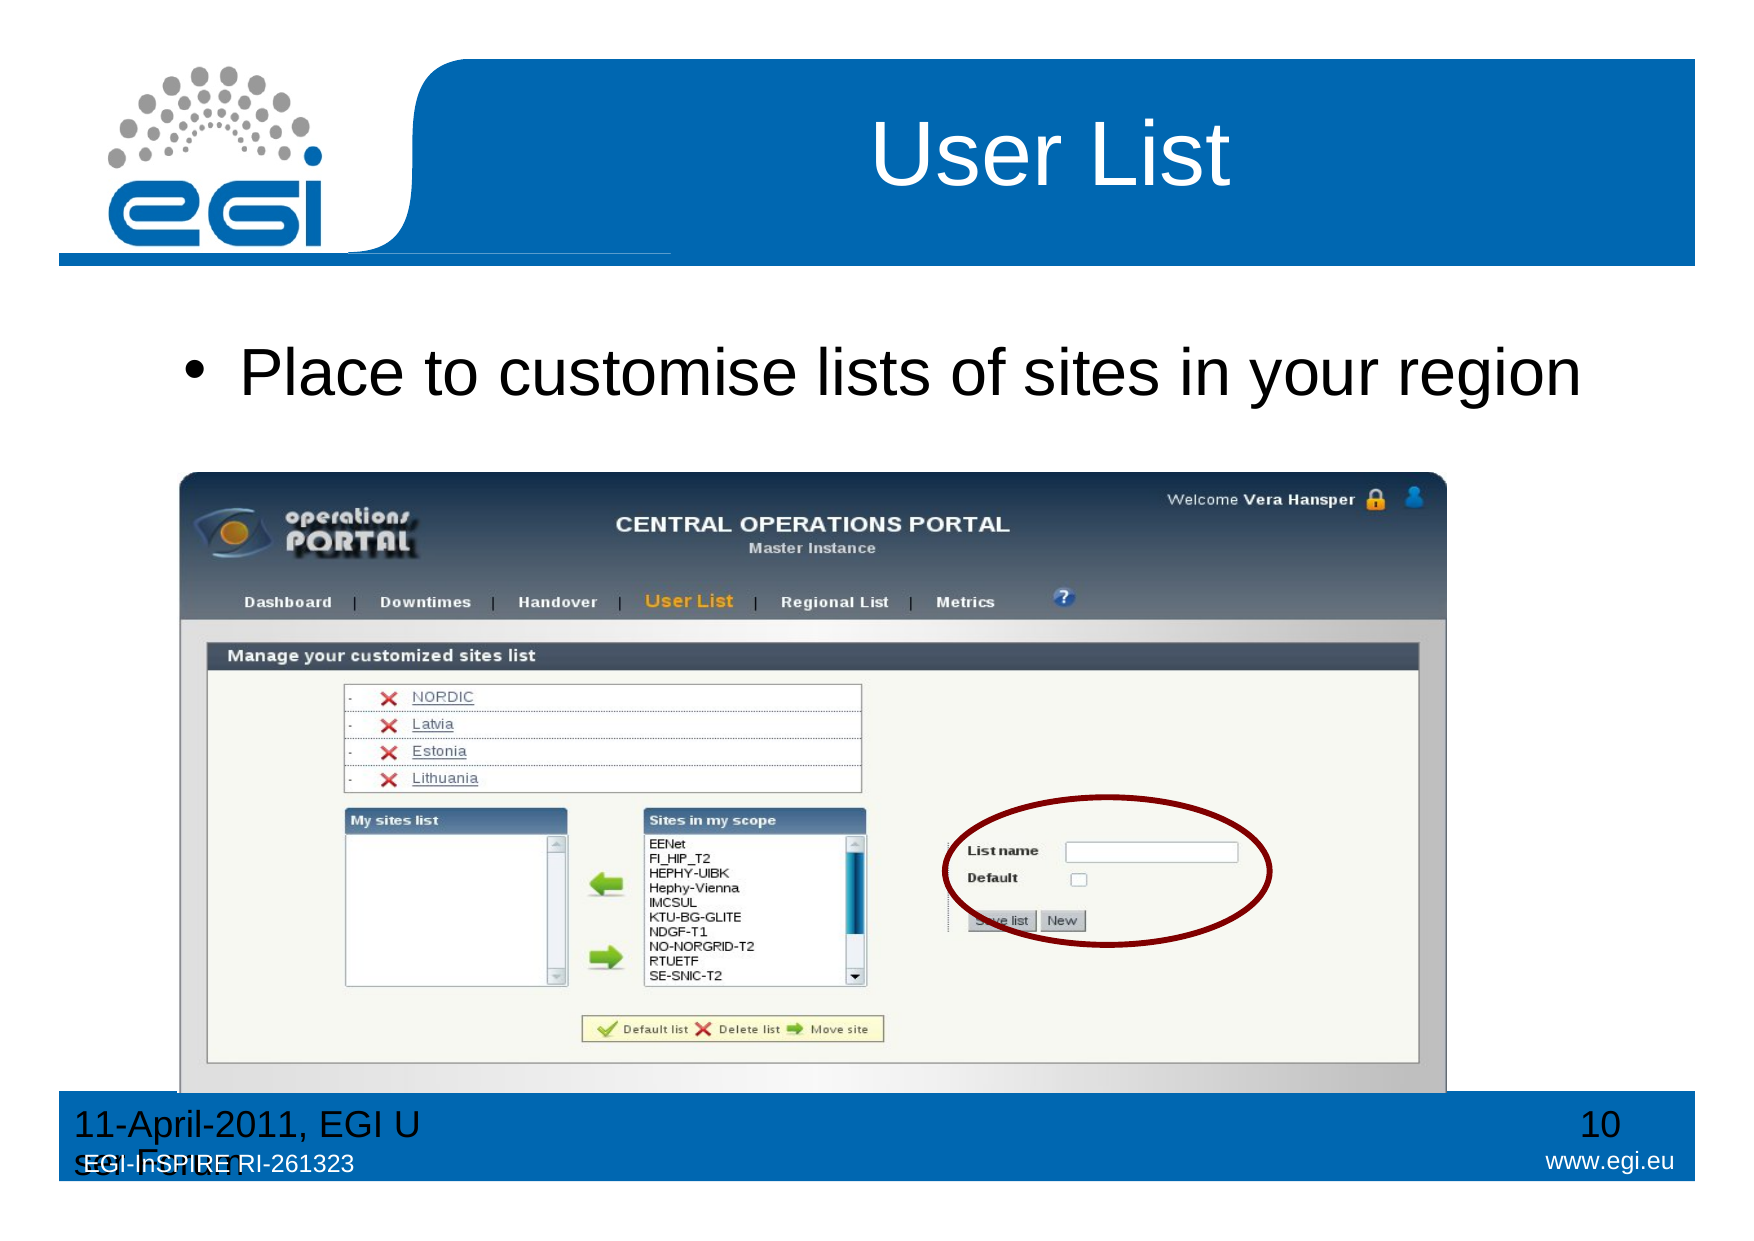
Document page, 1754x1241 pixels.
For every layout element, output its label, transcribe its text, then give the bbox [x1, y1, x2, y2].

picture [177, 472, 1447, 1093]
title User List [439, 31, 1663, 267]
picture [59, 59, 348, 253]
list Place to customise lists of sites in your region [168, 320, 1614, 1062]
